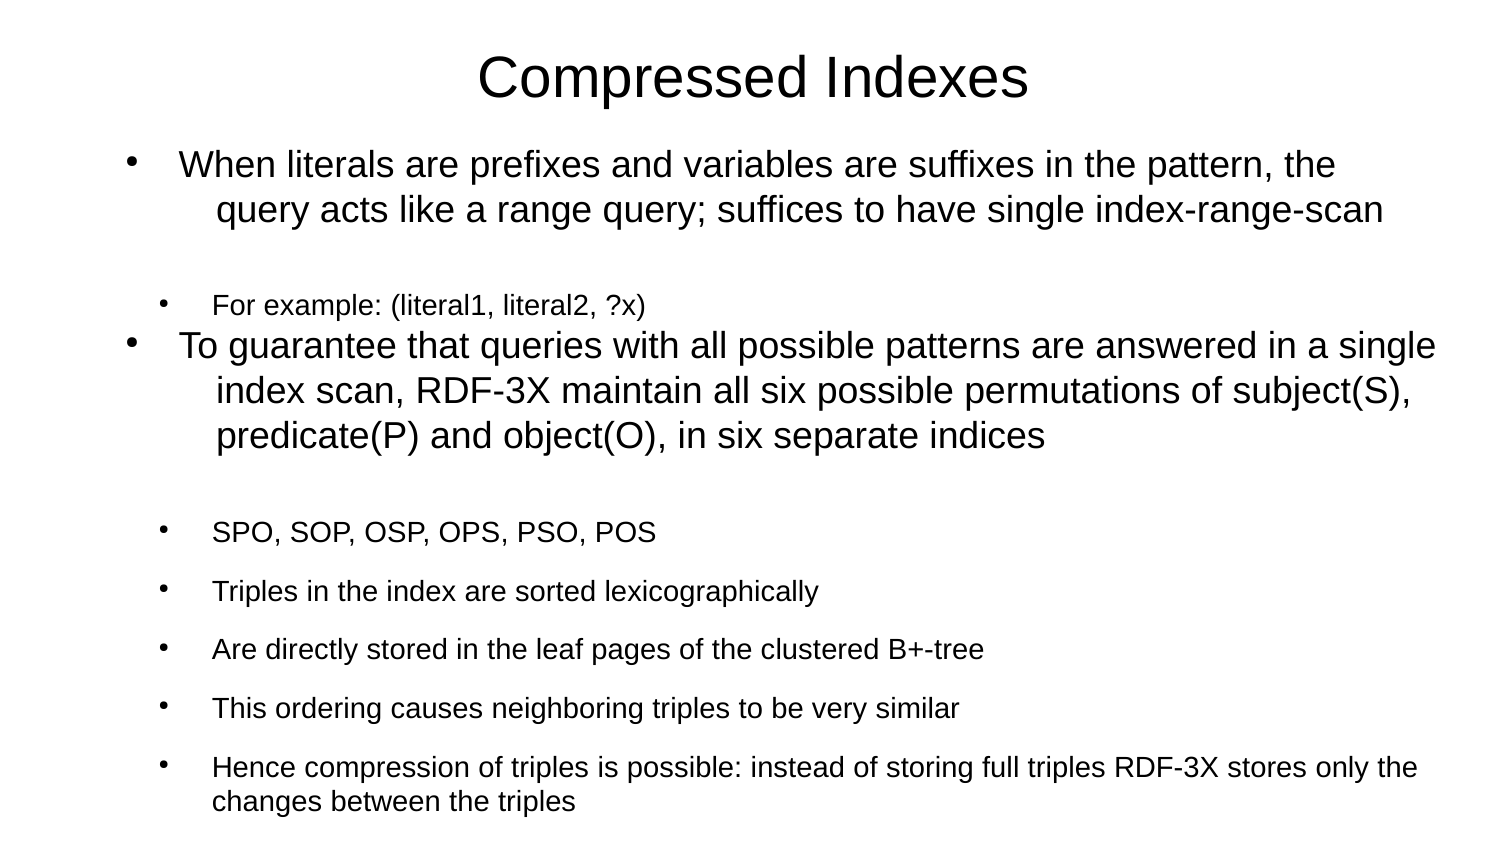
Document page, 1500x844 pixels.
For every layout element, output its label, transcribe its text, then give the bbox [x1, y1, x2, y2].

list When literals are prefixes and variables are suffixes in the pattern, the query acts like a range query; suffices to have single index-range-scan For example: (literal1, literal2, ?x) To guarantee that queries with all possible patterns are answered in a single index scan, RDF-3X maintain all six possible permutations of subject(S), predicate(P) and object(O), in six separate indices SPO, SOP, OSP, OPS, PSO, POS Triples in the index are sorted lexicographically Are directly stored in the leaf pages of the clustered B+-tree This ordering causes neighboring triples to be very similar Hence compression of triples is possible: instead of storing full triples RDF-3X stores only the changes between the triples [55, 124, 1453, 686]
title Compressed Indexes [55, 24, 1453, 119]
